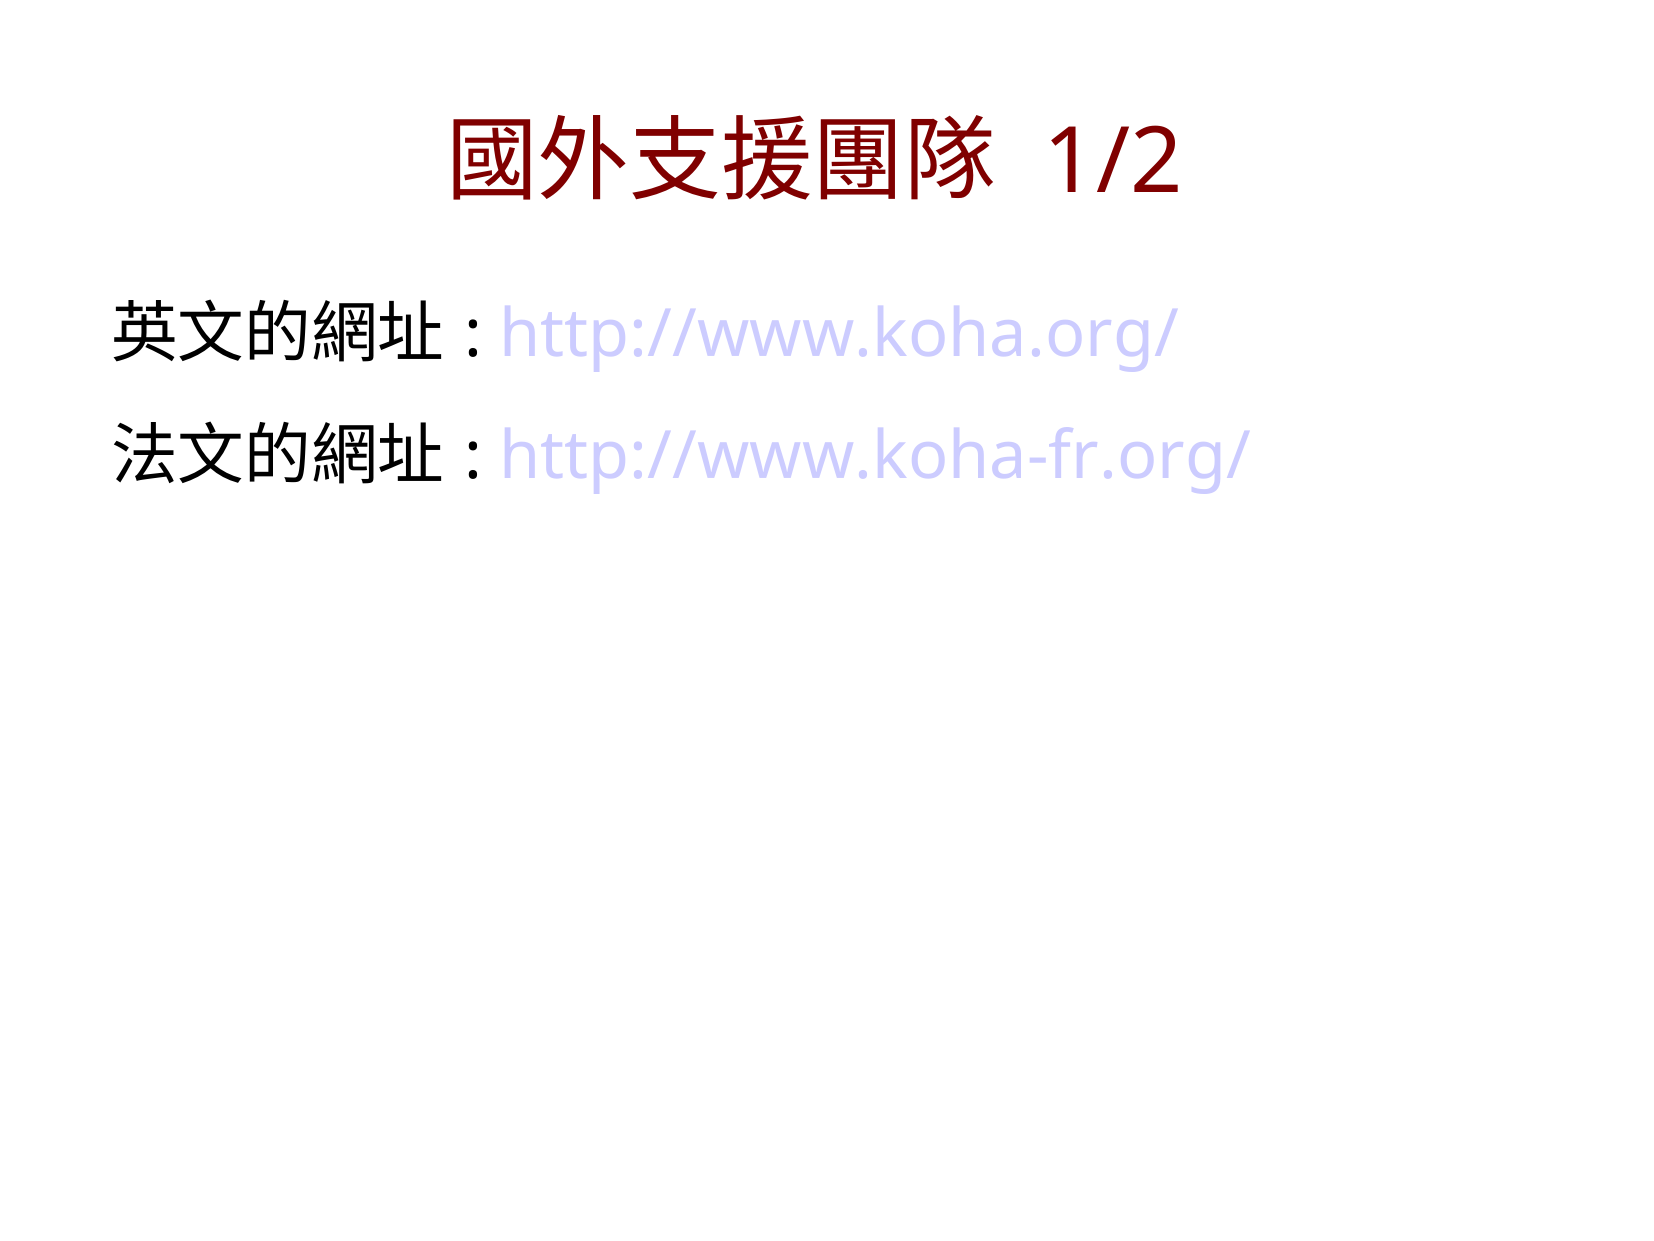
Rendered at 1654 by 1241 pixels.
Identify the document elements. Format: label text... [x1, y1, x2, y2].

title 國外支援團隊 1/2 [82, 56, 1571, 250]
list 英文的網址: http://www.koha.org/ 法文的網址: http://www.koha-fr.org/ [93, 282, 1582, 1087]
